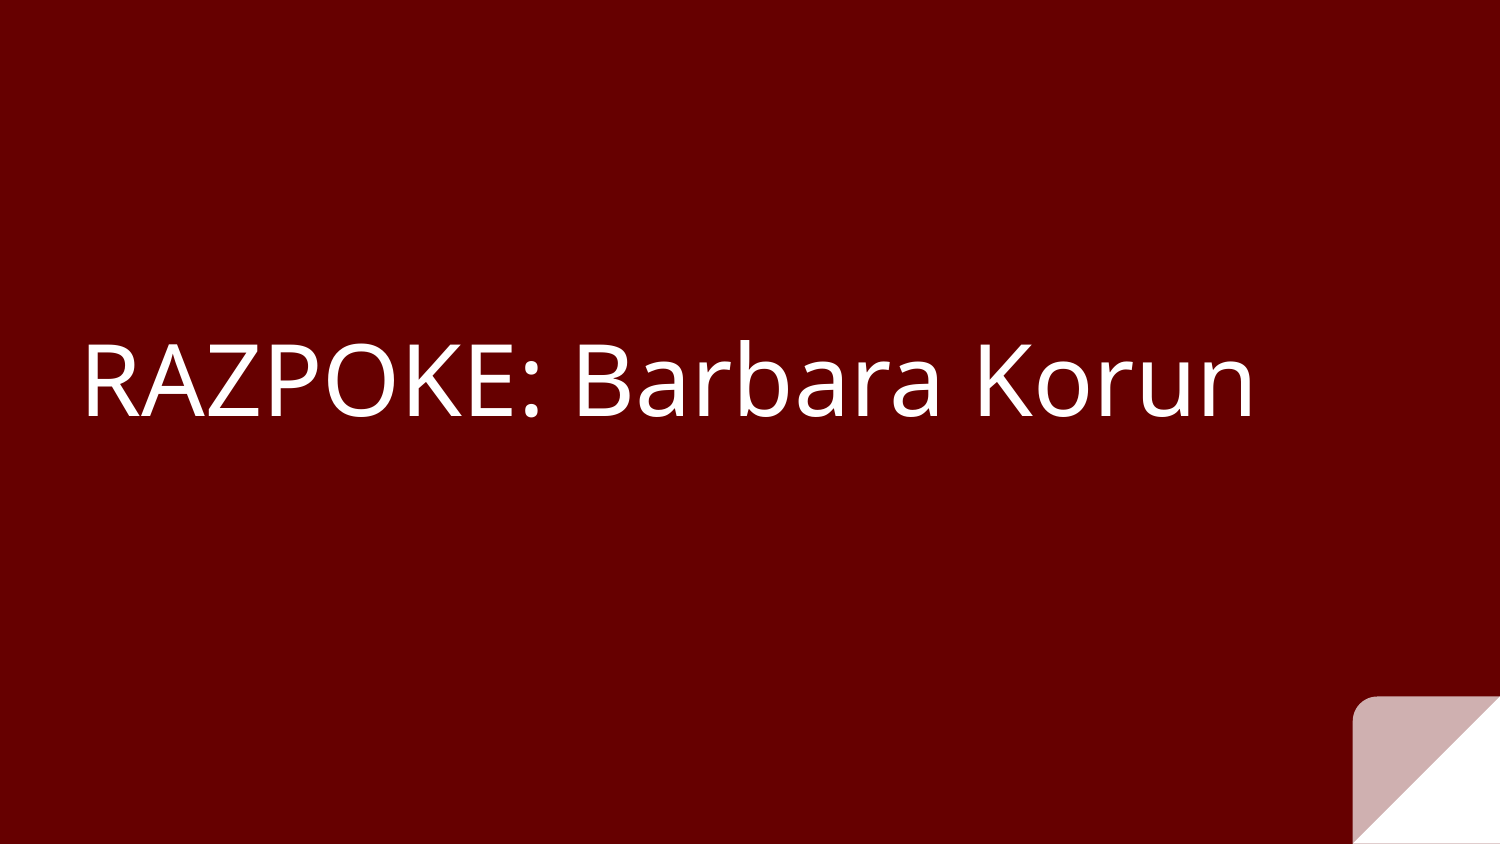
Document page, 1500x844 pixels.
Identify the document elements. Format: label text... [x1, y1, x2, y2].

title RAZPOKE: Barbara Korun [64, 298, 1413, 452]
